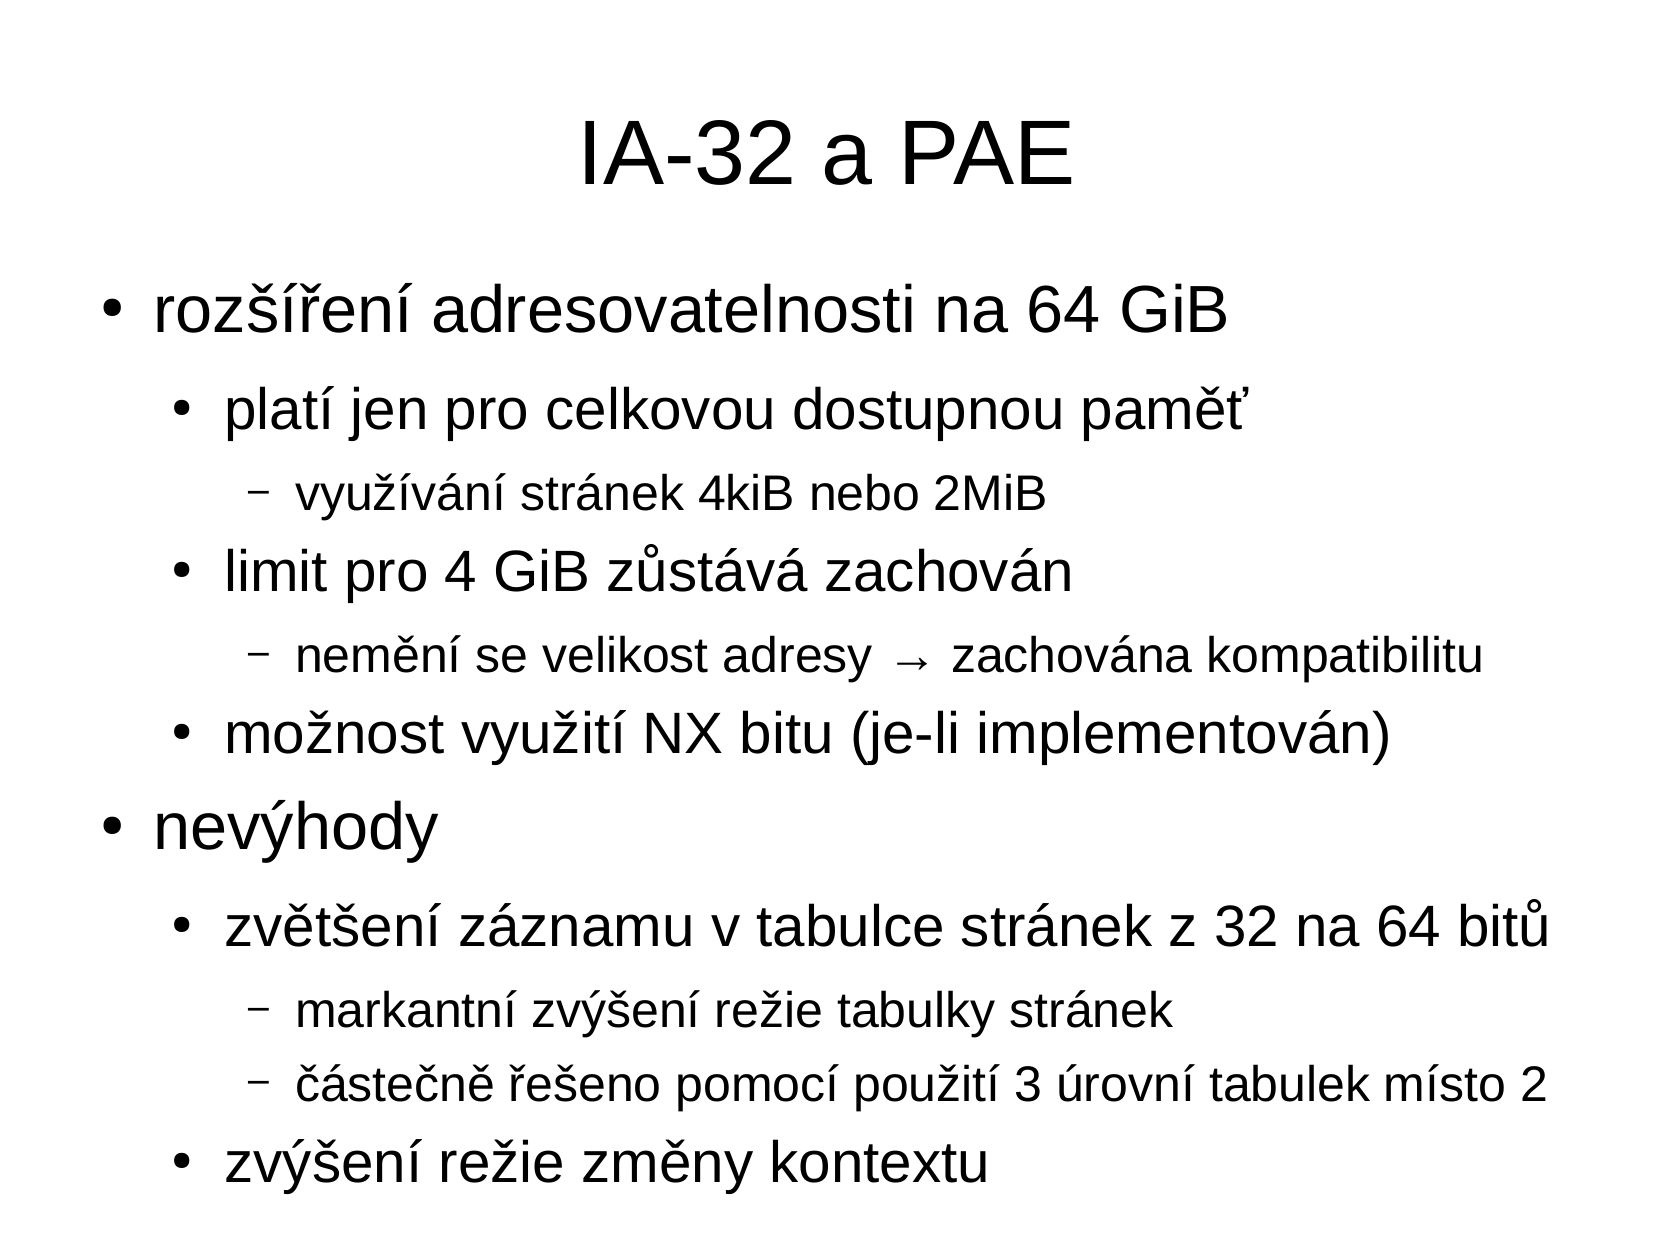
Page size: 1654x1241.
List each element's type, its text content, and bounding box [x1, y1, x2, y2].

list rozšíření adresovatelnosti na 64 GiB platí jen pro celkovou dostupnou paměť využívání stránek 4kiB nebo 2MiB limit pro 4 GiB zůstává zachován nemění se velikost adresy → zachována kompatibilitu možnost využití NX bitu (je-li implementován) nevýhody zvětšení záznamu v tabulce stránek z 32 na 64 bitů markantní zvýšení režie tabulky stránek částečně řešeno pomocí použití 3 úrovní tabulek místo 2 zvýšení režie změny kontextu [82, 272, 1571, 1194]
title IA-32 a PAE [82, 56, 1571, 250]
